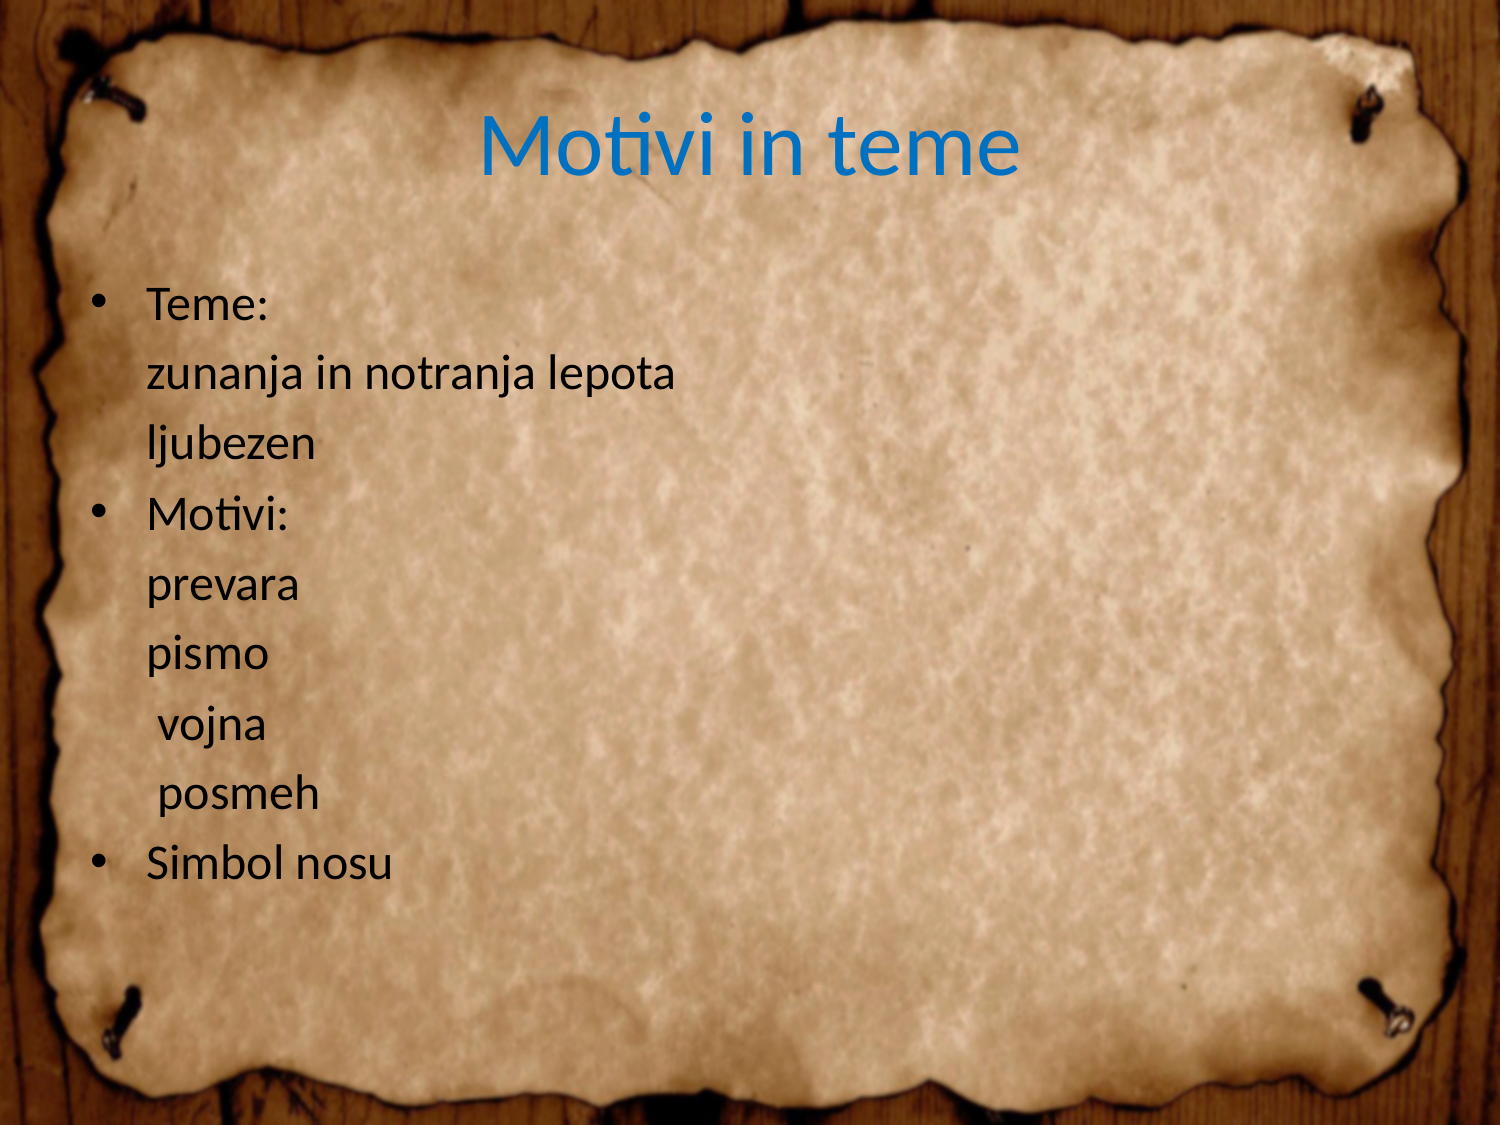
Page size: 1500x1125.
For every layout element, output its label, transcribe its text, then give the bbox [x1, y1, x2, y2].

picture [0, 0, 1500, 1125]
title Motivi in teme [75, 45, 1425, 233]
list Teme: zunanja in notranja lepota ljubezen Motivi: prevara pismo vojna posmeh Simbol nosu [75, 262, 1425, 1005]
